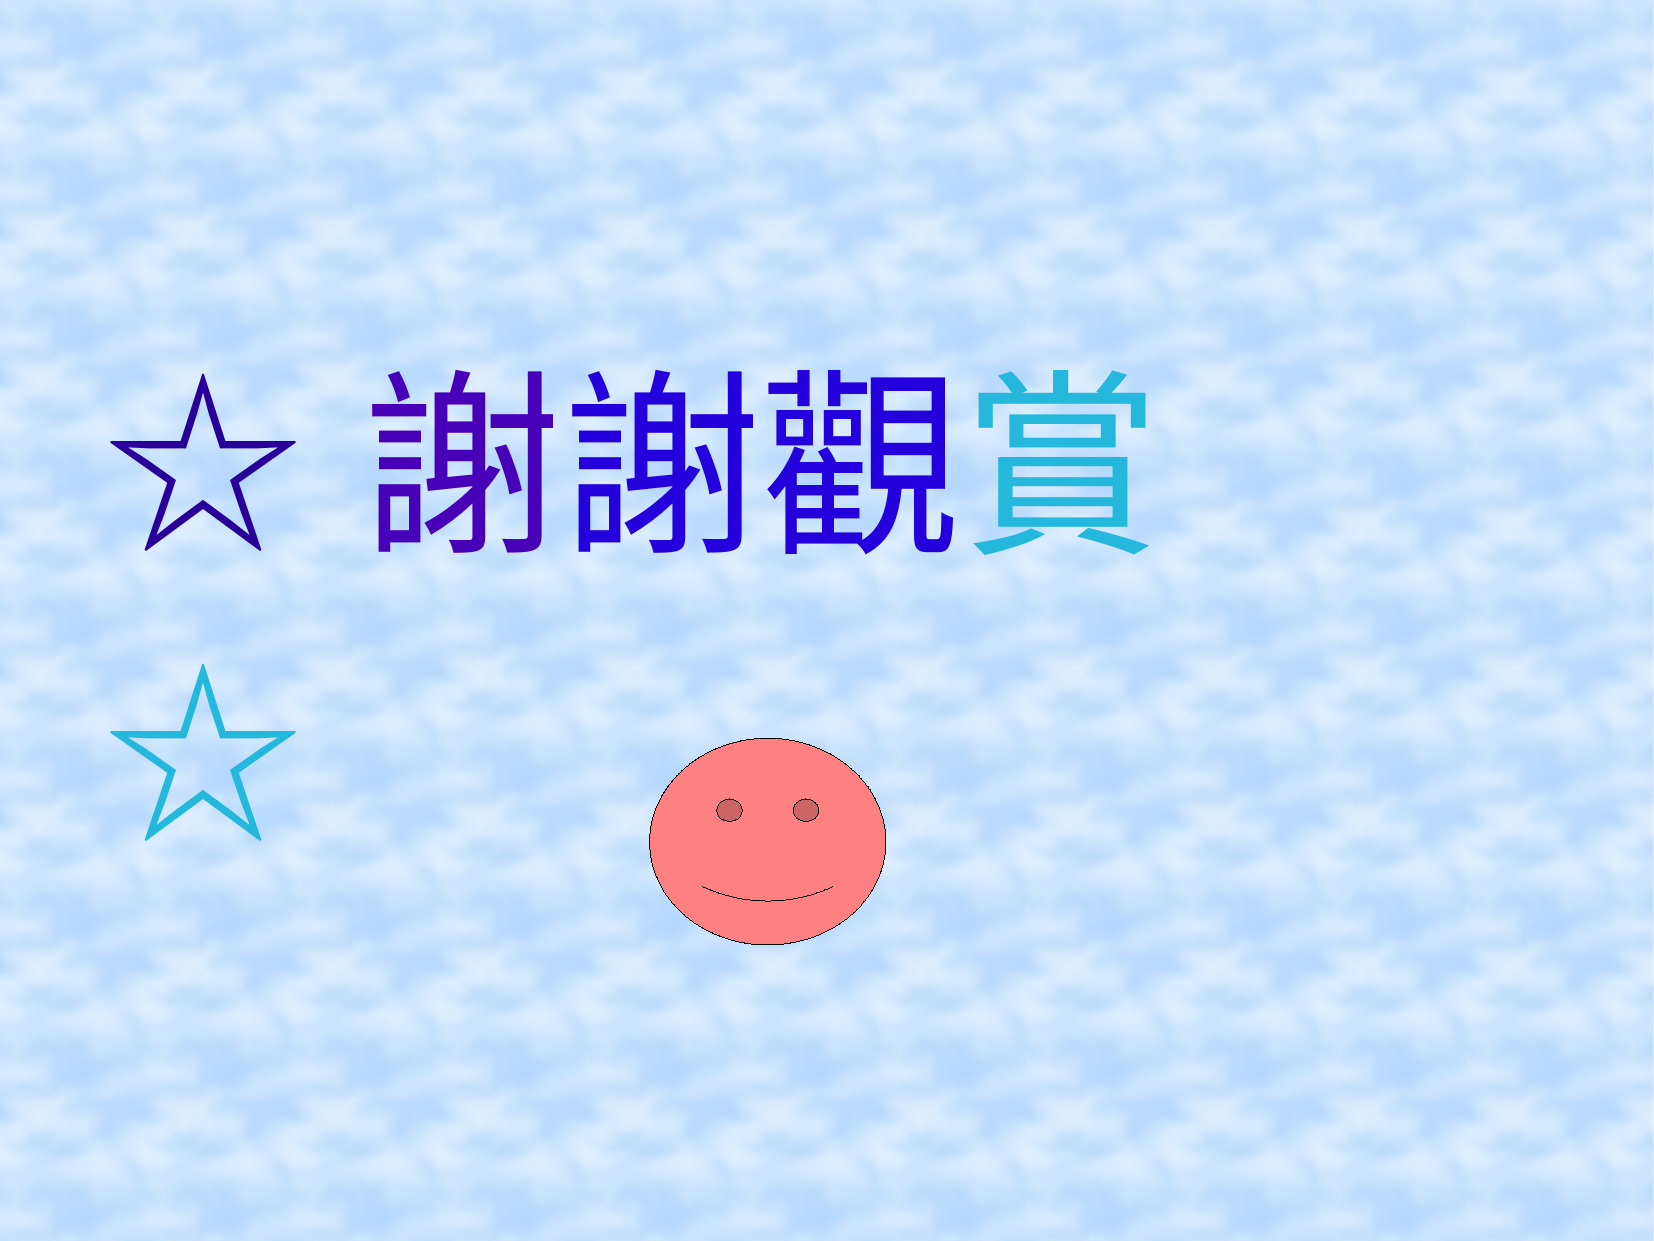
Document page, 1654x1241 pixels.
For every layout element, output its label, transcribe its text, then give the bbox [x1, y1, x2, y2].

text_box ☆謝謝觀賞☆ [88, 299, 1359, 715]
text_box [649, 738, 886, 945]
picture [0, 0, 1654, 1241]
